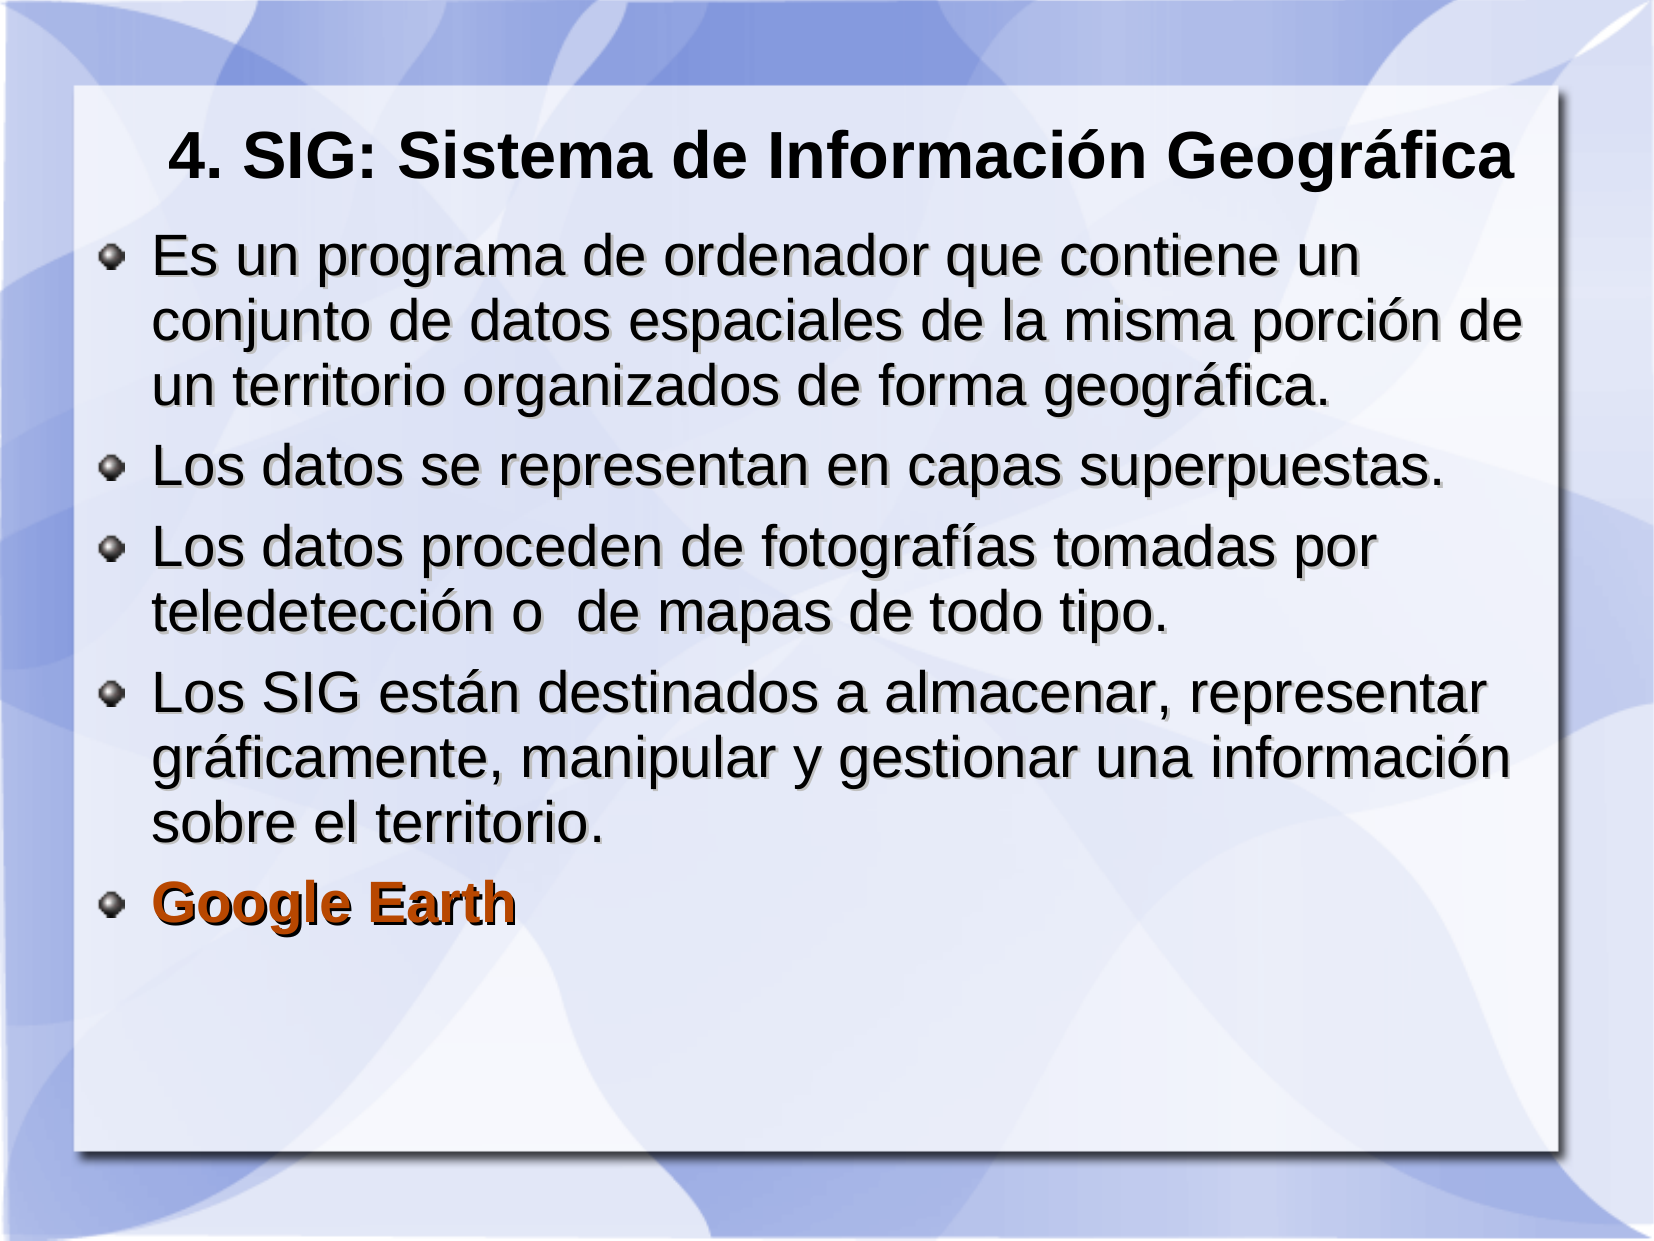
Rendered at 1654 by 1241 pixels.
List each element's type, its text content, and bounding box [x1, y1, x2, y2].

list Es un programa de ordenador que contiene un conjunto de datos espaciales de la misma porción de un territorio organizados de forma geográfica. Los datos se representan en capas superpuestas. Los datos proceden de fotografías tomadas por teledetección o de mapas de todo tipo. Los SIG están destinados a almacenar, representar gráficamente, manipular y gestionar una información sobre el territorio. Google Earth [79, 215, 1560, 1124]
title 4. SIG: Sistema de Información Geográfica [89, 84, 1571, 201]
picture [0, 0, 1654, 1241]
